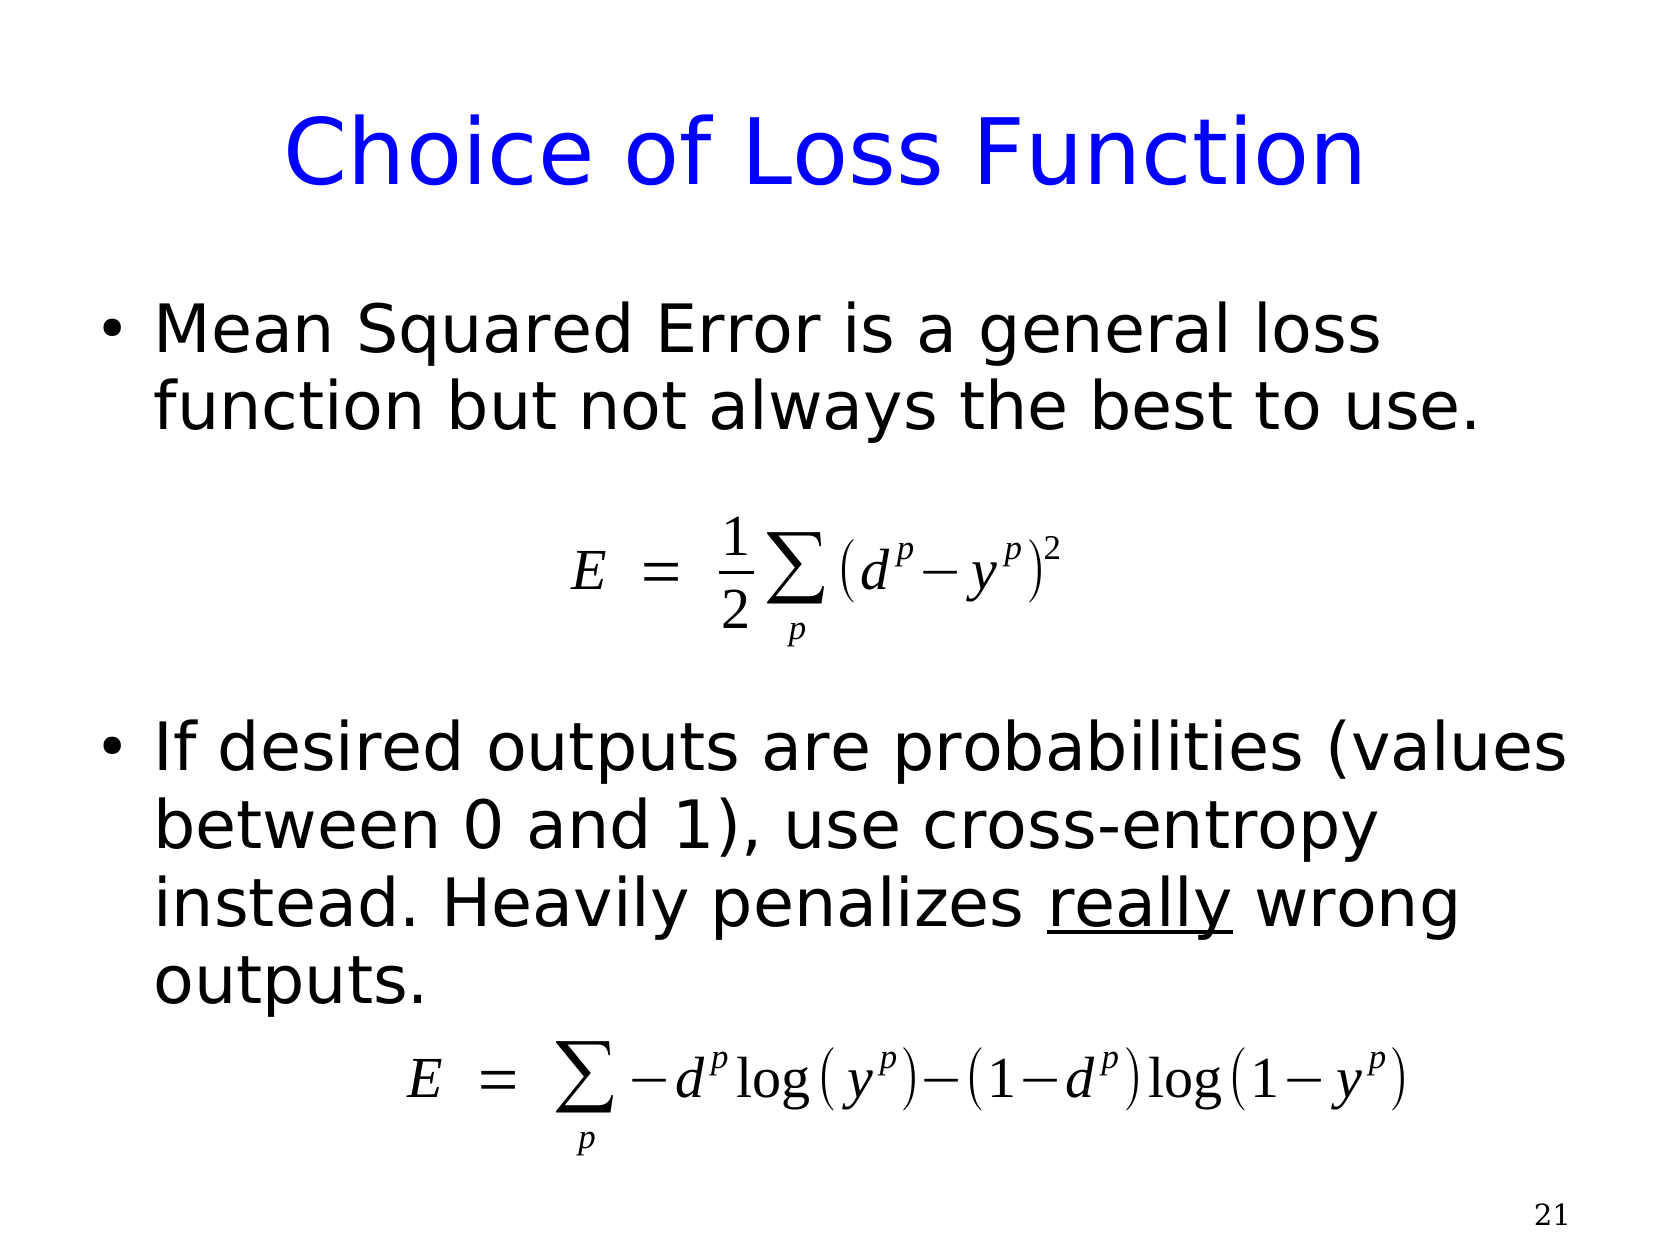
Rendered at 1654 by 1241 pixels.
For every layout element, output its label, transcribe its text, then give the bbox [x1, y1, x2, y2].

chart [398, 1037, 1416, 1157]
chart [562, 503, 1068, 648]
title Choice of Loss Function [82, 49, 1571, 257]
list Mean Squared Error is a general loss function but not always the best to use. If desired outputs are probabilities (values between 0 and 1), use cross-entropy instead. Heavily penalizes really wrong outputs. [82, 290, 1571, 1109]
